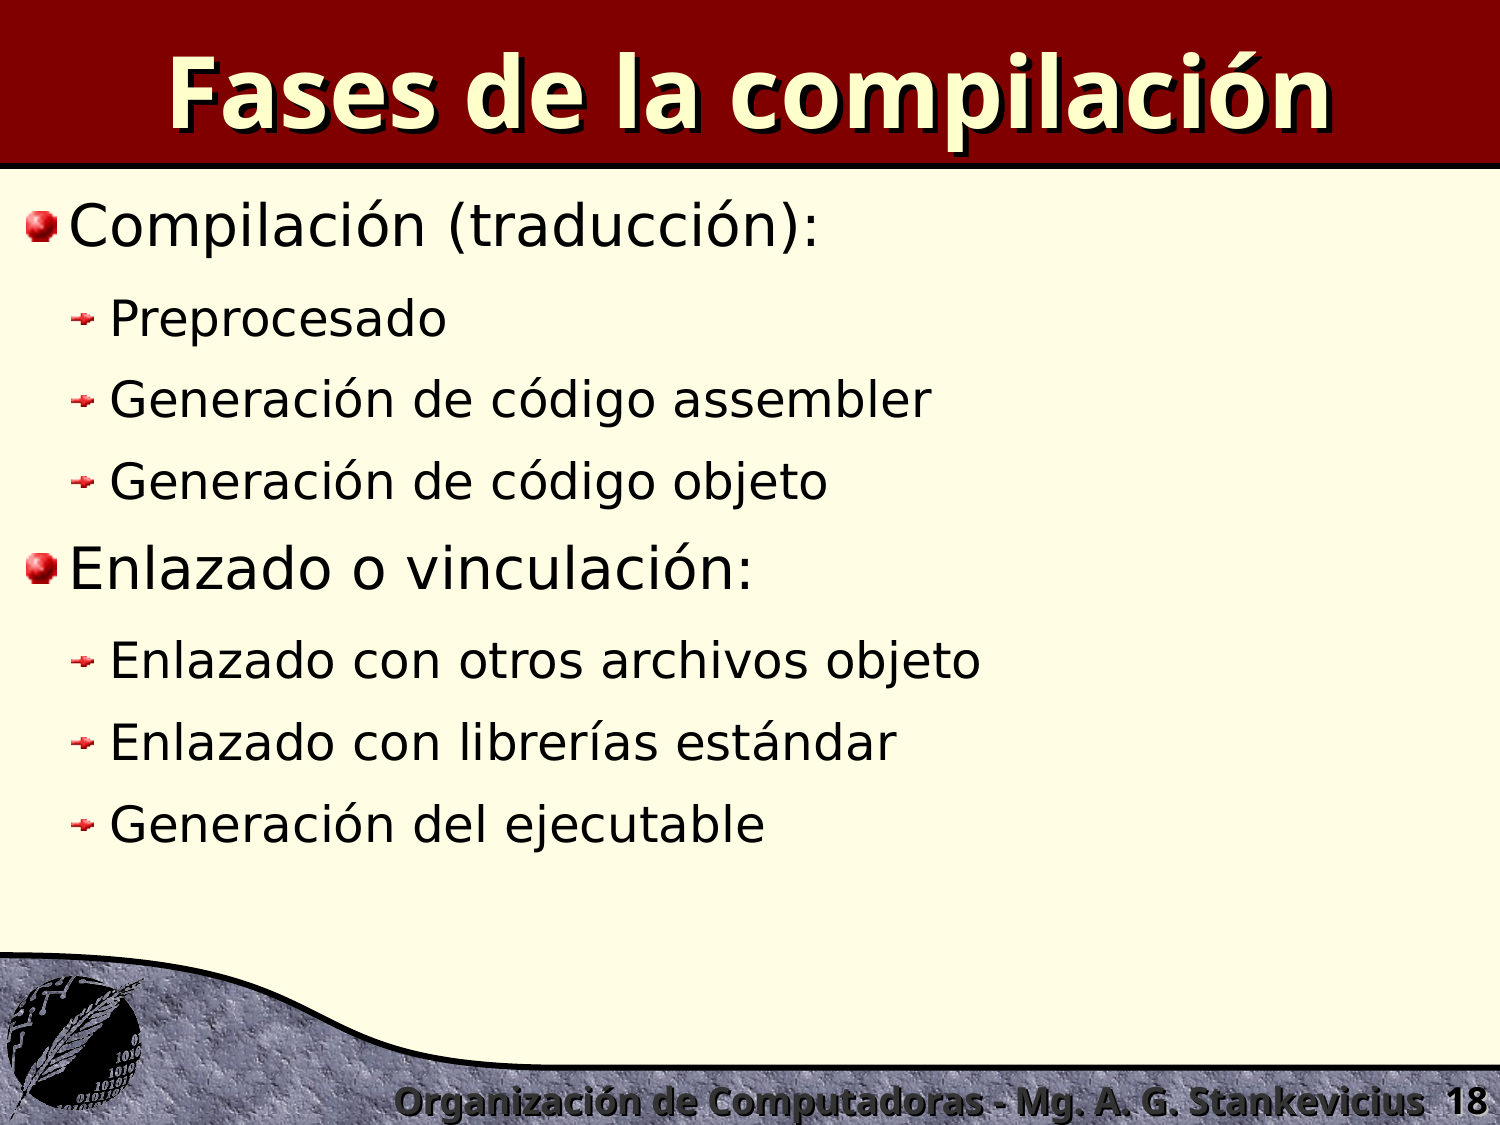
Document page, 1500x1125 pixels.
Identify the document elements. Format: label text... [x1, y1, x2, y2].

picture [448, 1100, 455, 1110]
picture [0, 959, 1500, 1125]
title Fases de la compilación [15, 5, 1485, 160]
list Compilación (traducción): Preprocesado Generación de código assembler Generación de código objeto Enlazado o vinculación: Enlazado con otros archivos objeto Enlazado con librerías estándar Generación del ejecutable [11, 192, 1486, 935]
picture [1058, 1100, 1065, 1110]
picture [802, 1100, 806, 1110]
